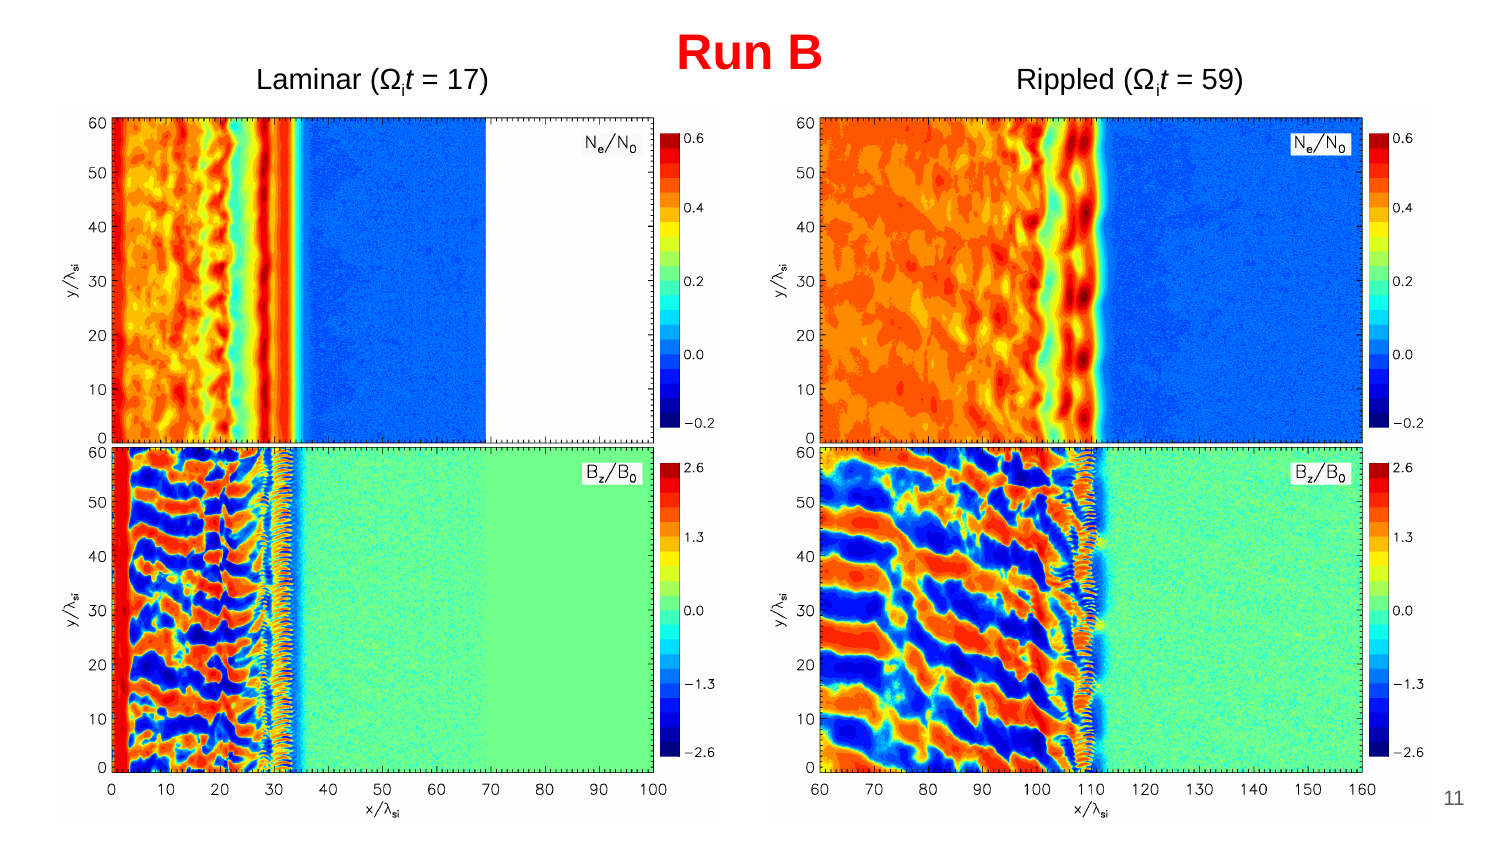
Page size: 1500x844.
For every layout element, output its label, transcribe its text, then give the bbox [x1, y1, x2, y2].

title Laminar (Ωit = 17) Rippled (Ωit = 59) [51, 48, 1449, 113]
picture [767, 106, 1428, 821]
slide_number <number> [1389, 764, 1480, 830]
title Run B [51, 10, 1449, 48]
picture [59, 106, 719, 821]
